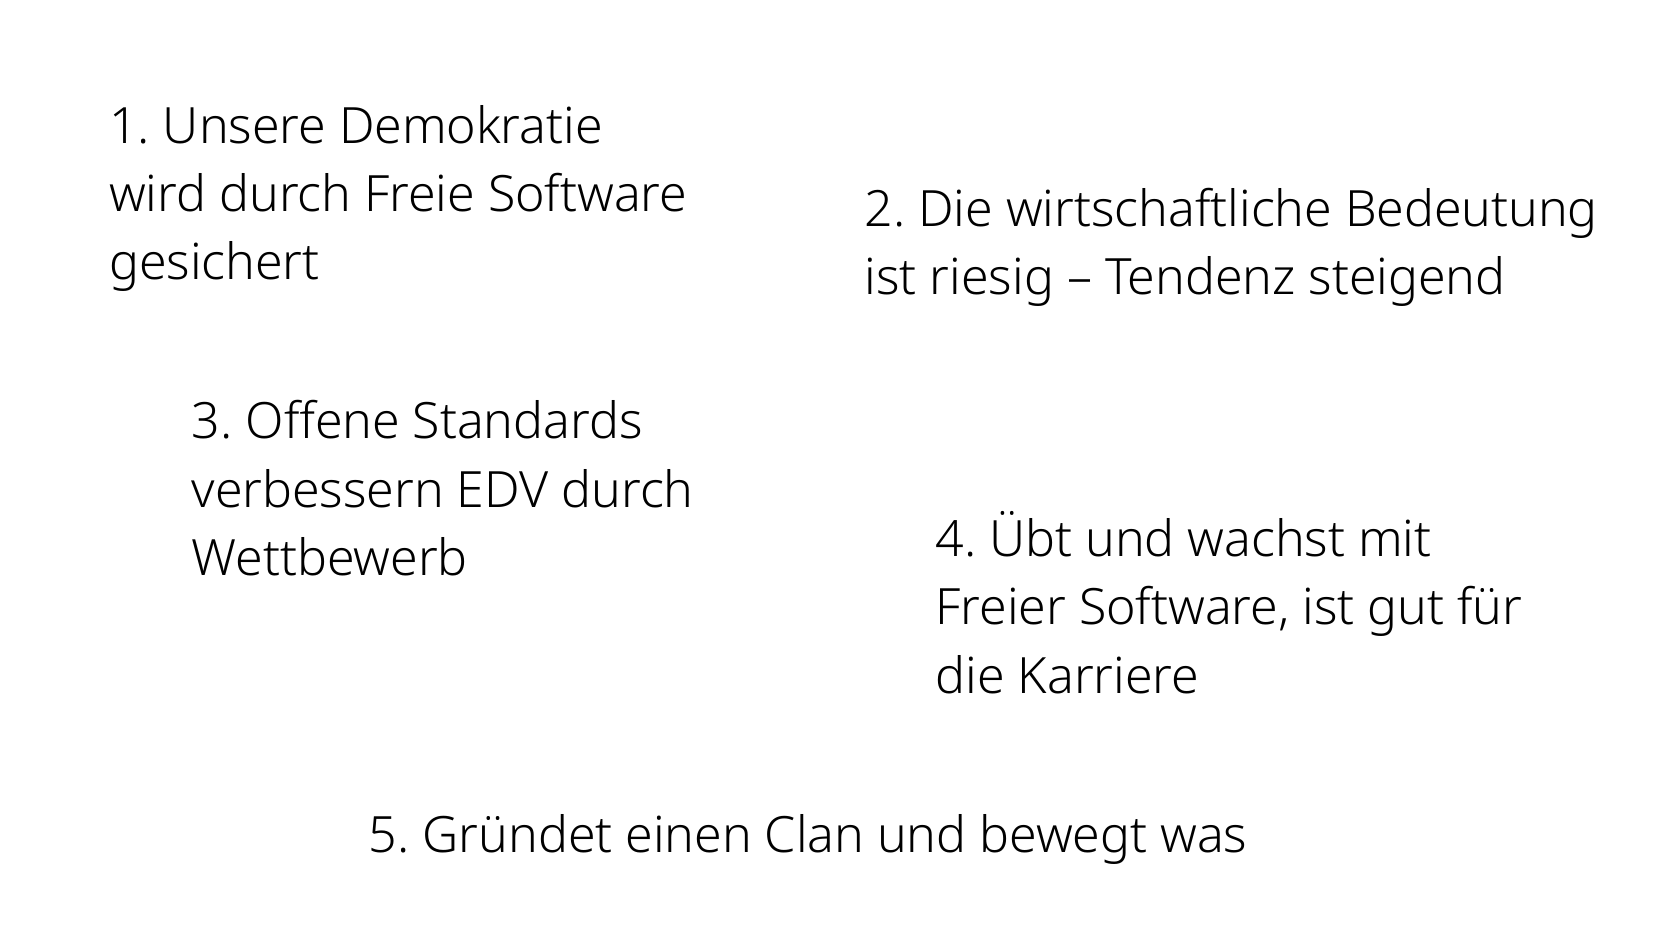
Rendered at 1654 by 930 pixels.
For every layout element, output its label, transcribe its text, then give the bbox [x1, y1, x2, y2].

text_box 3. Offene Standards verbessern EDV durch Wettbewerb [177, 377, 693, 591]
text_box 2. Die wirtschaftliche Bedeutung ist riesig – Tendenz steigend [850, 165, 1589, 313]
text_box 4. Übt und wachst mit Freier Software, ist gut für die Karriere [920, 495, 1520, 709]
text_box 5. Gründet einen Clan und bewegt was [354, 791, 1238, 873]
text_box 1. Unsere Demokratie wird durch Freie Software gesichert [94, 82, 744, 296]
